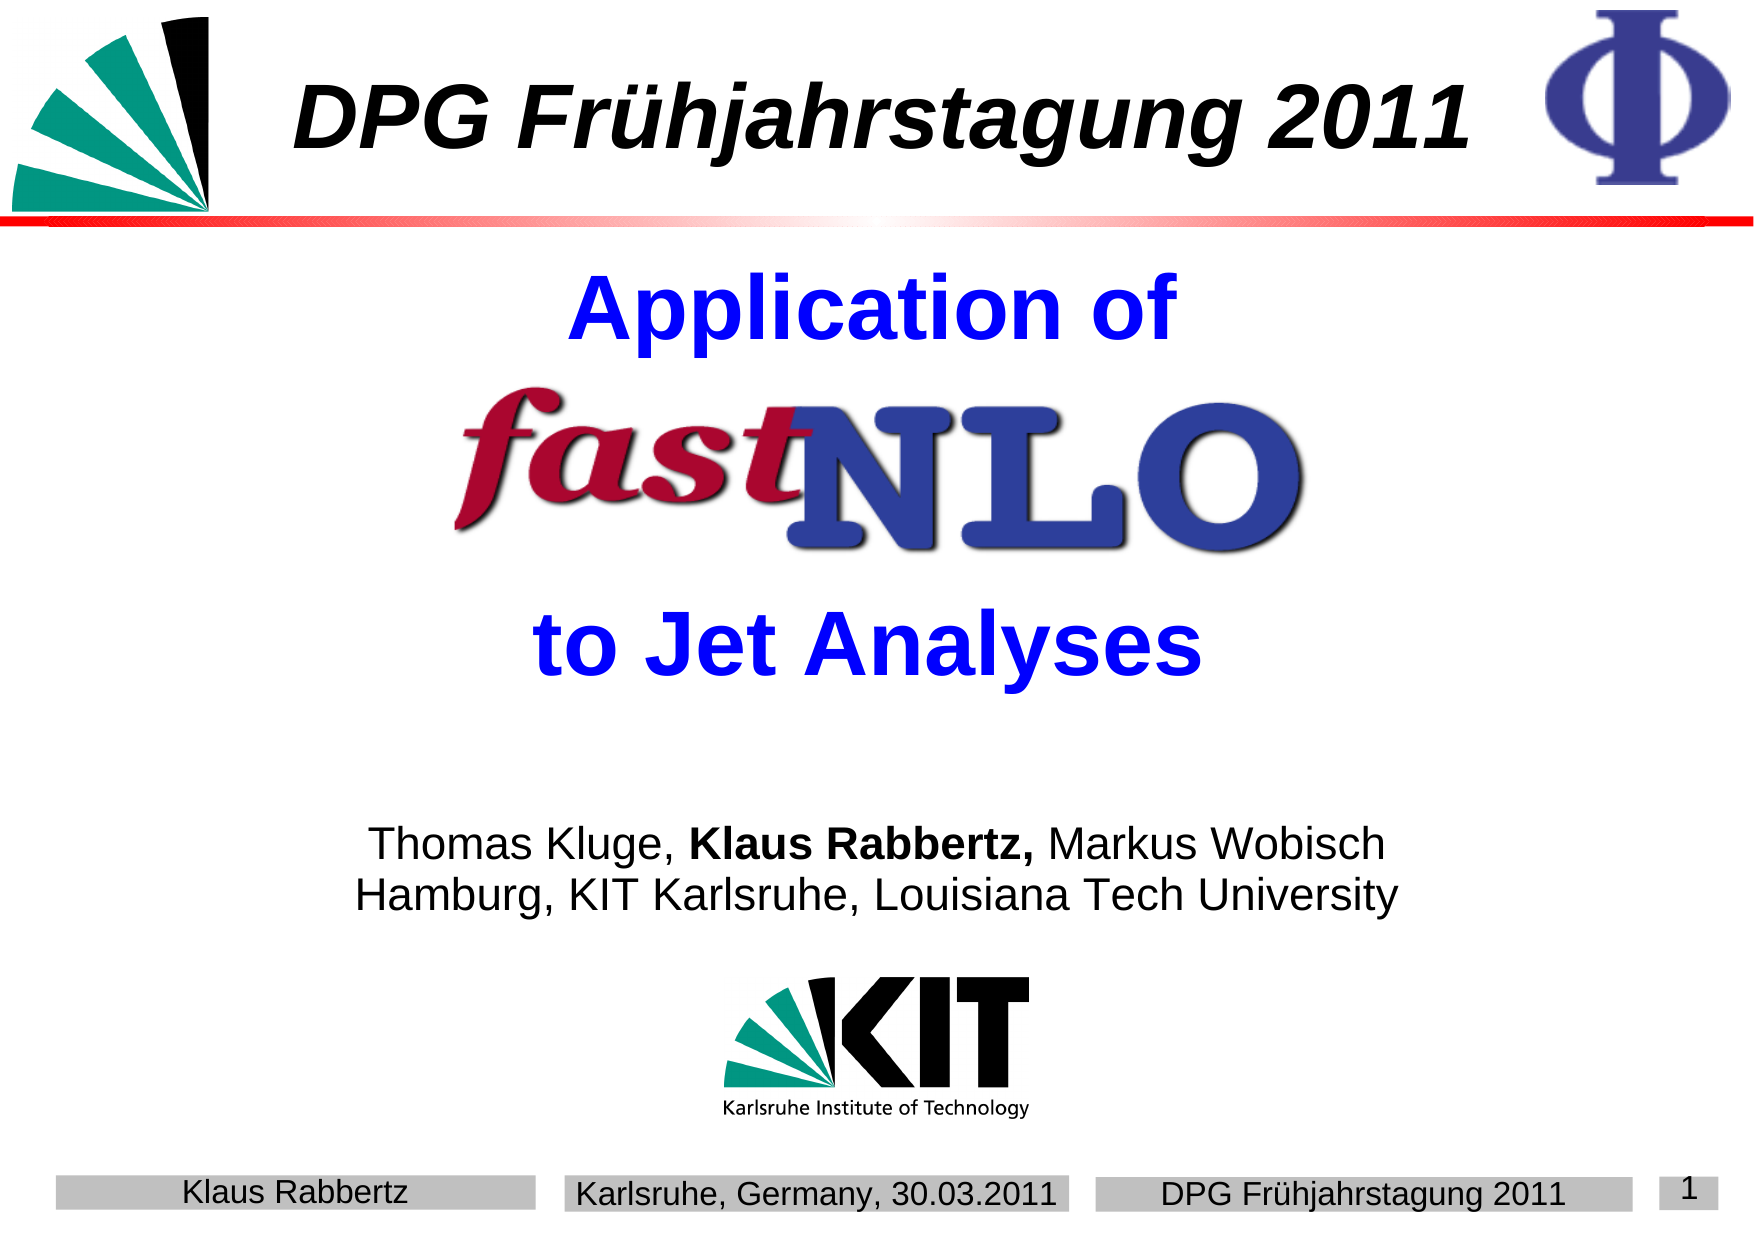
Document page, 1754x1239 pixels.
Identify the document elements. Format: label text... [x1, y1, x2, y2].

text_box to Jet Analyses [520, 586, 1233, 702]
title DPG Frühjahrstagung 2011 [263, 27, 1505, 207]
picture [724, 977, 1029, 1119]
picture [1545, 10, 1731, 185]
text_box Application of [554, 250, 1199, 365]
picture [12, 17, 209, 214]
text_box Thomas Kluge, Klaus Rabbertz, Markus Wobisch Hamburg, KIT Karlsruhe, Louisiana Tech University [342, 812, 1411, 927]
picture [427, 374, 1326, 559]
